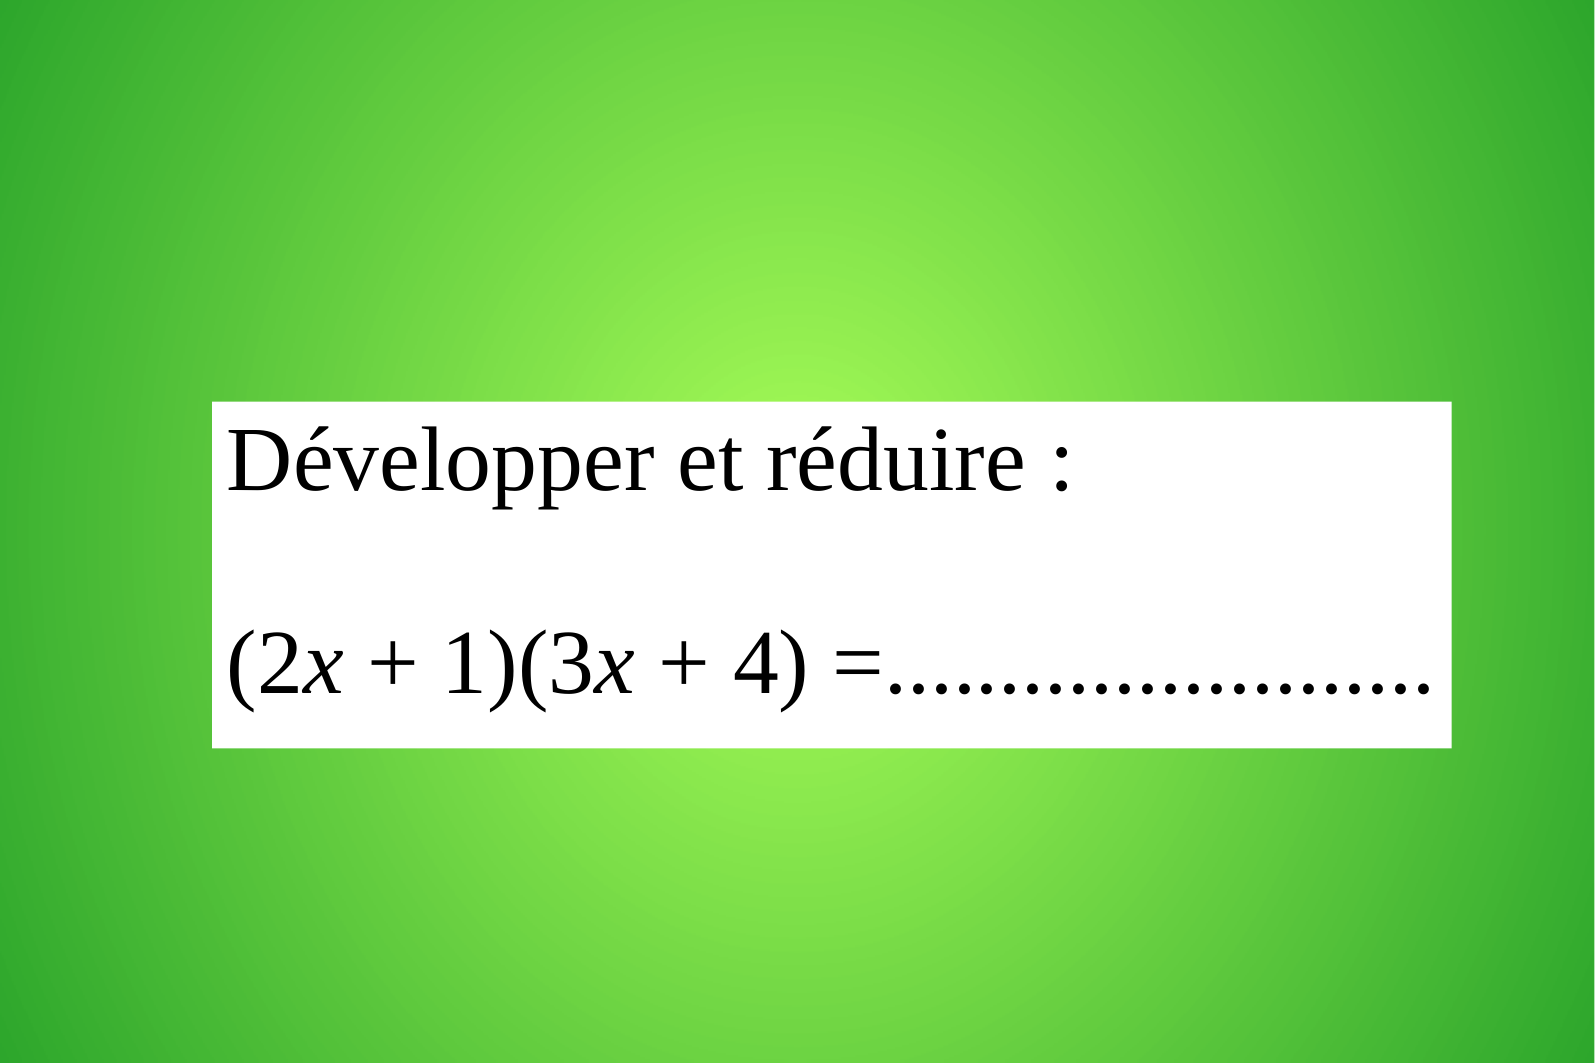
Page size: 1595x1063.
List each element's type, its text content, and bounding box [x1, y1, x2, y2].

picture [0, 0, 1595, 1063]
text_box Développer et réduire : (2x + 1)(3x + 4) =........................ [212, 401, 1452, 749]
